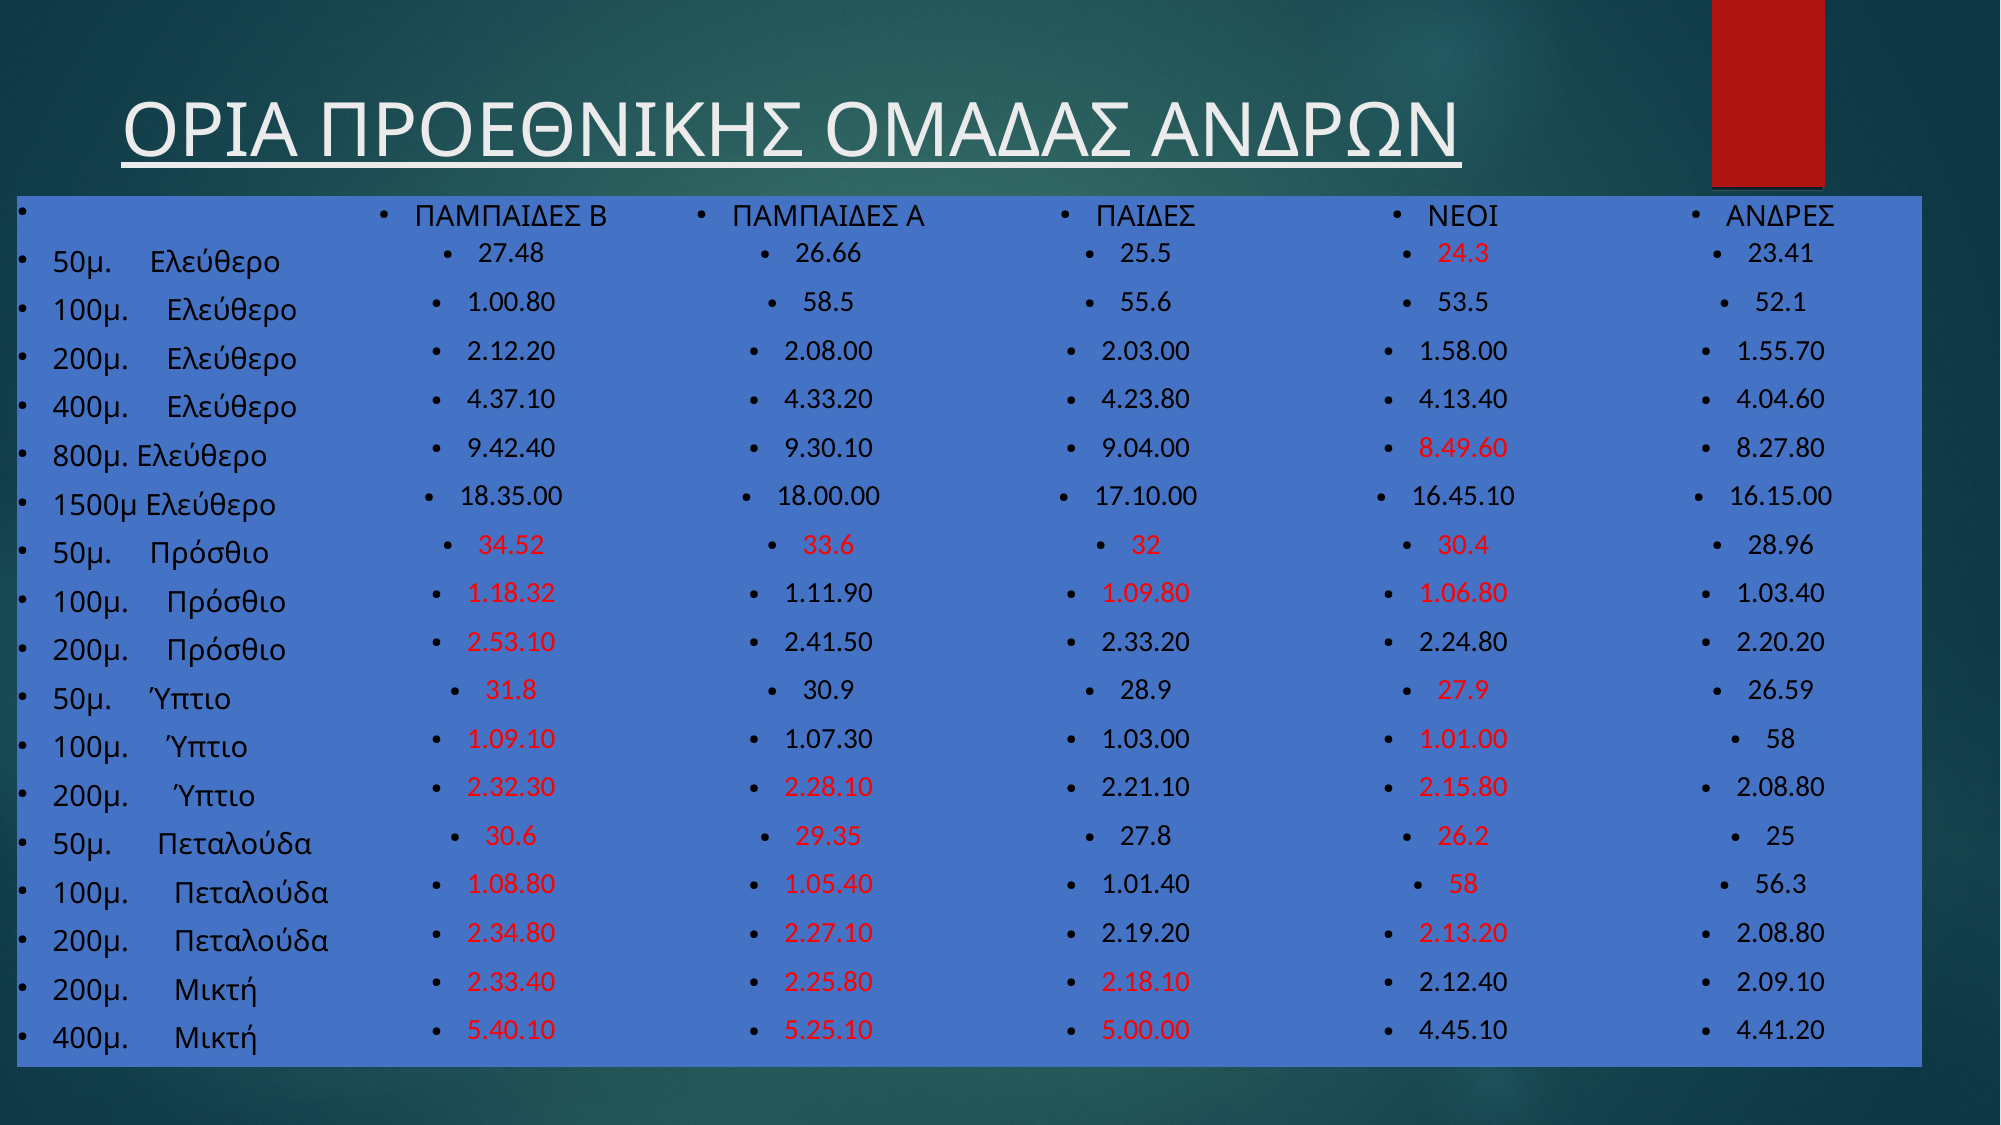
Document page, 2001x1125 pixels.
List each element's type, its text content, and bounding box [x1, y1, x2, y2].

table_cell 2.25.80 [652, 969, 969, 1018]
table_cell 2.08.00 [652, 338, 969, 387]
table_cell 16.15.00 [1604, 484, 1922, 532]
table_cell 55.6 [969, 289, 1287, 338]
table_cell 27.9 [1287, 678, 1604, 726]
table_cell 2.33.40 [335, 969, 652, 1018]
table_cell 4.37.10 [335, 387, 652, 435]
table_cell 1.07.30 [652, 726, 969, 775]
table_cell 5.00.00 [969, 1018, 1287, 1067]
table_cell 2.27.10 [652, 921, 969, 969]
table_cell 2.28.10 [652, 775, 969, 823]
table_cell 4.41.20 [1604, 1018, 1922, 1067]
table_cell 2.33.20 [969, 629, 1287, 678]
table_cell 50μ. Πεταλούδα [17, 823, 335, 872]
table_cell 9.30.10 [652, 435, 969, 484]
table_cell 2.34.80 [335, 921, 652, 969]
table_cell 2.08.80 [1604, 775, 1922, 823]
table_cell 200μ. Πρόσθιο [17, 629, 335, 678]
table_cell 2.08.80 [1604, 921, 1922, 969]
table_cell 30.9 [652, 678, 969, 726]
table_cell 31.8 [335, 678, 652, 726]
table_cell 16.45.10 [1287, 484, 1604, 532]
table_cell 2.12.20 [335, 338, 652, 387]
table_cell 34.52 [335, 532, 652, 581]
table_cell 1.08.80 [335, 872, 652, 921]
table_header ΝΕΟΙ [1287, 196, 1604, 241]
table_cell 1.06.80 [1287, 581, 1604, 629]
table_cell 2.12.40 [1287, 969, 1604, 1018]
table_cell 4.33.20 [652, 387, 969, 435]
table_cell 58 [1604, 726, 1922, 775]
table_cell 8.27.80 [1604, 435, 1922, 484]
table_cell 28.96 [1604, 532, 1922, 581]
table_cell 1500μ Ελεύθερο [17, 484, 335, 532]
table_cell 26.59 [1604, 678, 1922, 726]
table_cell 17.10.00 [969, 484, 1287, 532]
table_cell 9.42.40 [335, 435, 652, 484]
table_cell 400μ. Μικτή [17, 1018, 335, 1067]
table_cell 200μ. Μικτή [17, 969, 335, 1018]
table_cell 5.40.10 [335, 1018, 652, 1067]
table_cell 1.58.00 [1287, 338, 1604, 387]
table_cell 2.32.30 [335, 775, 652, 823]
table_cell 2.20.20 [1604, 629, 1922, 678]
table_cell 25.5 [969, 241, 1287, 289]
table_cell 1.00.80 [335, 289, 652, 338]
table_cell 100μ. Πρόσθιο [17, 581, 335, 629]
table_cell 2.53.10 [335, 629, 652, 678]
title ΟΡΙΑ ΠΡΟΕΘΝΙΚΗΣ ΟΜΑΔΑΣ ΑΝΔΡΩΝ [106, 74, 1649, 196]
table_cell 56.3 [1604, 872, 1922, 921]
table_cell 50μ. Πρόσθιο [17, 532, 335, 581]
table_cell 1.55.70 [1604, 338, 1922, 387]
table_header ΠΑΜΠΑΙΔΕΣ Α [652, 196, 969, 241]
table_cell 200μ. Ύπτιο [17, 775, 335, 823]
table_cell 53.5 [1287, 289, 1604, 338]
table_cell 200μ. Ελεύθερο [17, 338, 335, 387]
table_cell 4.13.40 [1287, 387, 1604, 435]
table_cell 1.01.00 [1287, 726, 1604, 775]
table_cell 26.66 [652, 241, 969, 289]
table_cell 8.49.60 [1287, 435, 1604, 484]
table_cell 2.15.80 [1287, 775, 1604, 823]
table_cell 27.48 [335, 241, 652, 289]
table_cell 1.03.40 [1604, 581, 1922, 629]
table_cell 58.5 [652, 289, 969, 338]
table_cell 2.19.20 [969, 921, 1287, 969]
table_cell 100μ. Πεταλούδα [17, 872, 335, 921]
table_cell 2.21.10 [969, 775, 1287, 823]
table_cell 30.4 [1287, 532, 1604, 581]
table_cell 29.35 [652, 823, 969, 872]
table_cell 200μ. Πεταλούδα [17, 921, 335, 969]
table_cell 58 [1287, 872, 1604, 921]
table_header ΑΝΔΡΕΣ [1604, 196, 1922, 241]
table_cell 1.11.90 [652, 581, 969, 629]
table_cell 24.3 [1287, 241, 1604, 289]
table_header ΠΑΜΠΑΙΔΕΣ Β [335, 196, 652, 241]
table_cell 1.01.40 [969, 872, 1287, 921]
table_cell 100μ. Ύπτιο [17, 726, 335, 775]
table_cell 4.23.80 [969, 387, 1287, 435]
table_header ΠΑΙΔΕΣ [969, 196, 1287, 241]
table_cell 52.1 [1604, 289, 1922, 338]
table_cell 4.45.10 [1287, 1018, 1604, 1067]
table_cell 50μ. Ύπτιο [17, 678, 335, 726]
table_cell 50μ. Ελεύθερο [17, 241, 335, 289]
table_cell 30.6 [335, 823, 652, 872]
table_cell 2.41.50 [652, 629, 969, 678]
table_cell 2.03.00 [969, 338, 1287, 387]
table_cell 33.6 [652, 532, 969, 581]
table_header [17, 196, 335, 241]
table_cell 27.8 [969, 823, 1287, 872]
table_cell 9.04.00 [969, 435, 1287, 484]
table_cell 32 [969, 532, 1287, 581]
table_cell 28.9 [969, 678, 1287, 726]
table_cell 26.2 [1287, 823, 1604, 872]
table_cell 1.03.00 [969, 726, 1287, 775]
table_cell 1.18.32 [335, 581, 652, 629]
table_cell 18.35.00 [335, 484, 652, 532]
table_cell 100μ. Ελεύθερο [17, 289, 335, 338]
table_cell 1.09.80 [969, 581, 1287, 629]
table_cell 23.41 [1604, 241, 1922, 289]
table_cell 1.05.40 [652, 872, 969, 921]
table_cell 1.09.10 [335, 726, 652, 775]
table_cell 18.00.00 [652, 484, 969, 532]
table_cell 2.24.80 [1287, 629, 1604, 678]
table_cell 2.13.20 [1287, 921, 1604, 969]
table_cell 2.09.10 [1604, 969, 1922, 1018]
table_cell 2.18.10 [969, 969, 1287, 1018]
table_cell 4.04.60 [1604, 387, 1922, 435]
table_cell 400μ. Ελεύθερο [17, 387, 335, 435]
table_cell 800μ. Ελεύθερο [17, 435, 335, 484]
table_cell 25 [1604, 823, 1922, 872]
table_cell 5.25.10 [652, 1018, 969, 1067]
